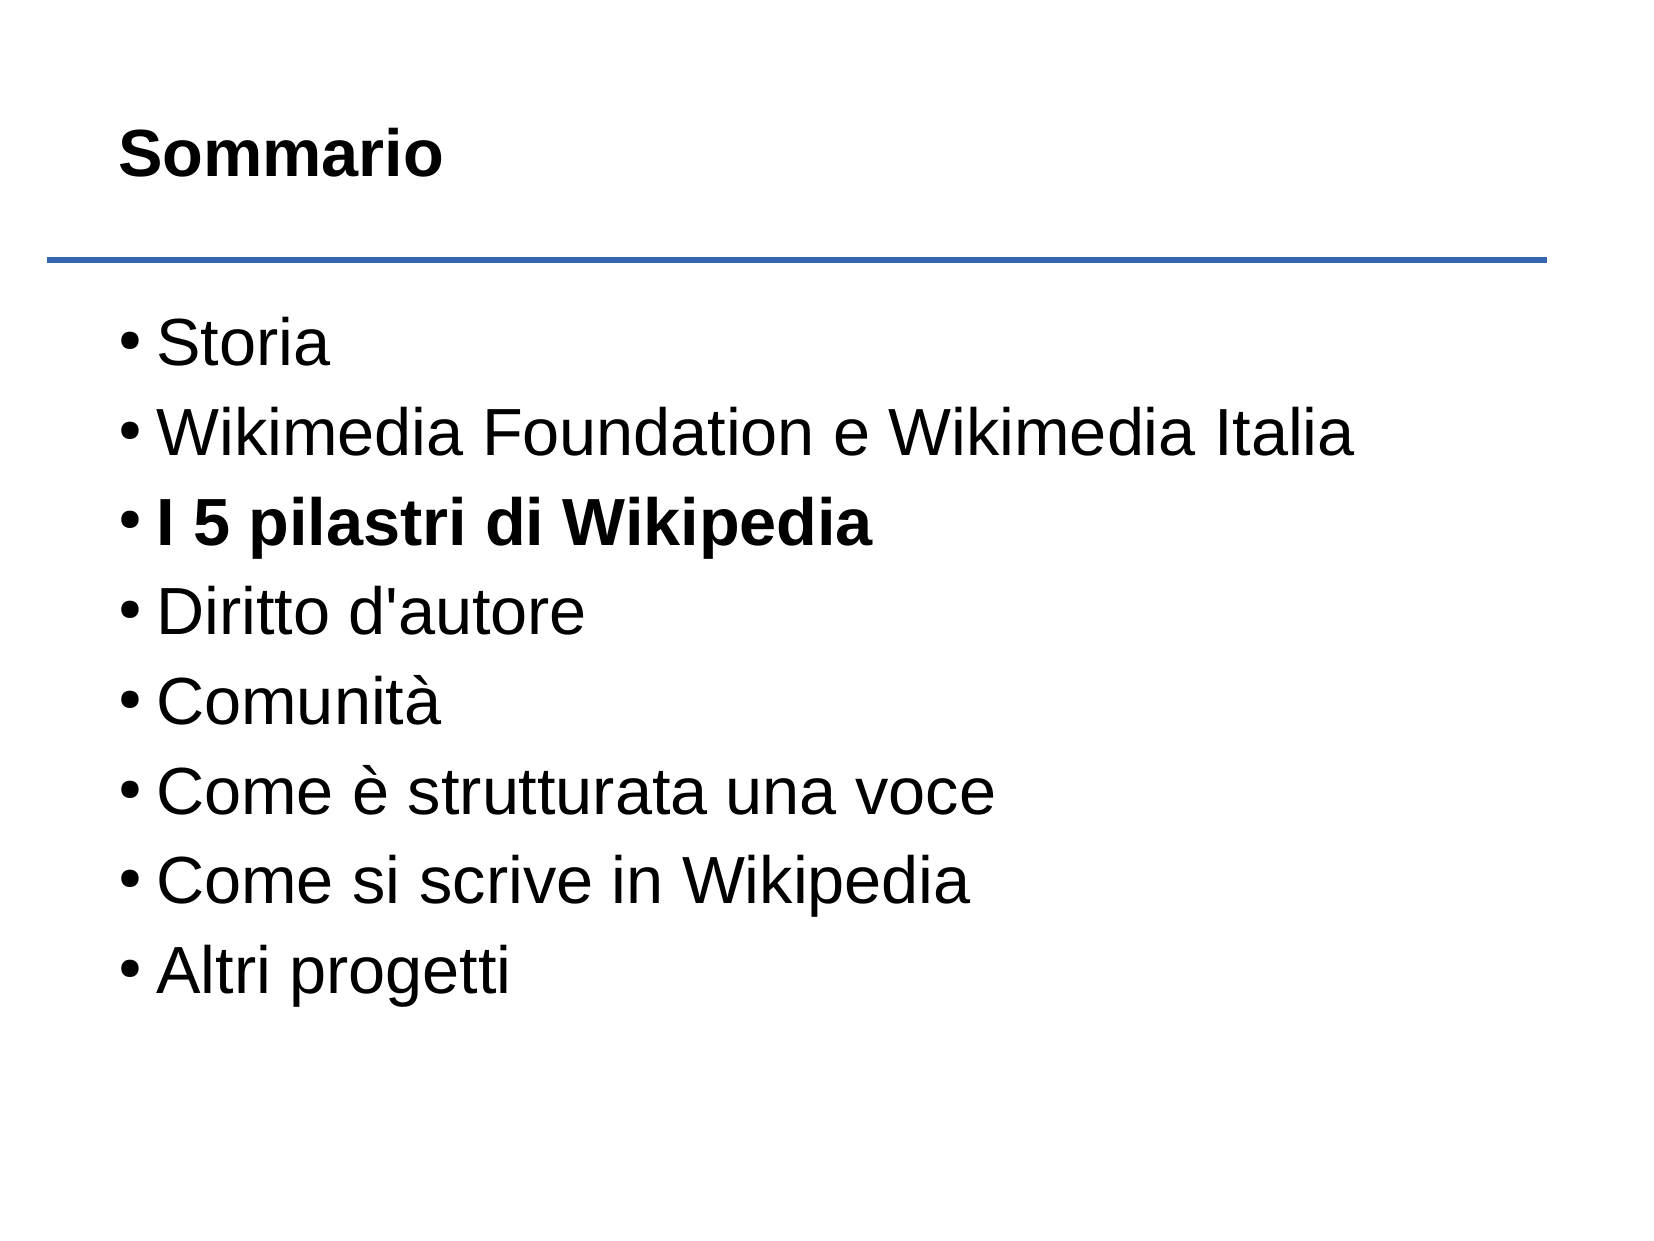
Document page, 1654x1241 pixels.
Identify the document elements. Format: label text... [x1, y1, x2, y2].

title Sommario [118, 49, 1571, 257]
subtitle Storia Wikimedia Foundation e Wikimedia Italia I 5 pilastri di Wikipedia Diritto d'autore Comunità Come è strutturata una voce Come si scrive in Wikipedia Altri progetti [118, 290, 1571, 1170]
